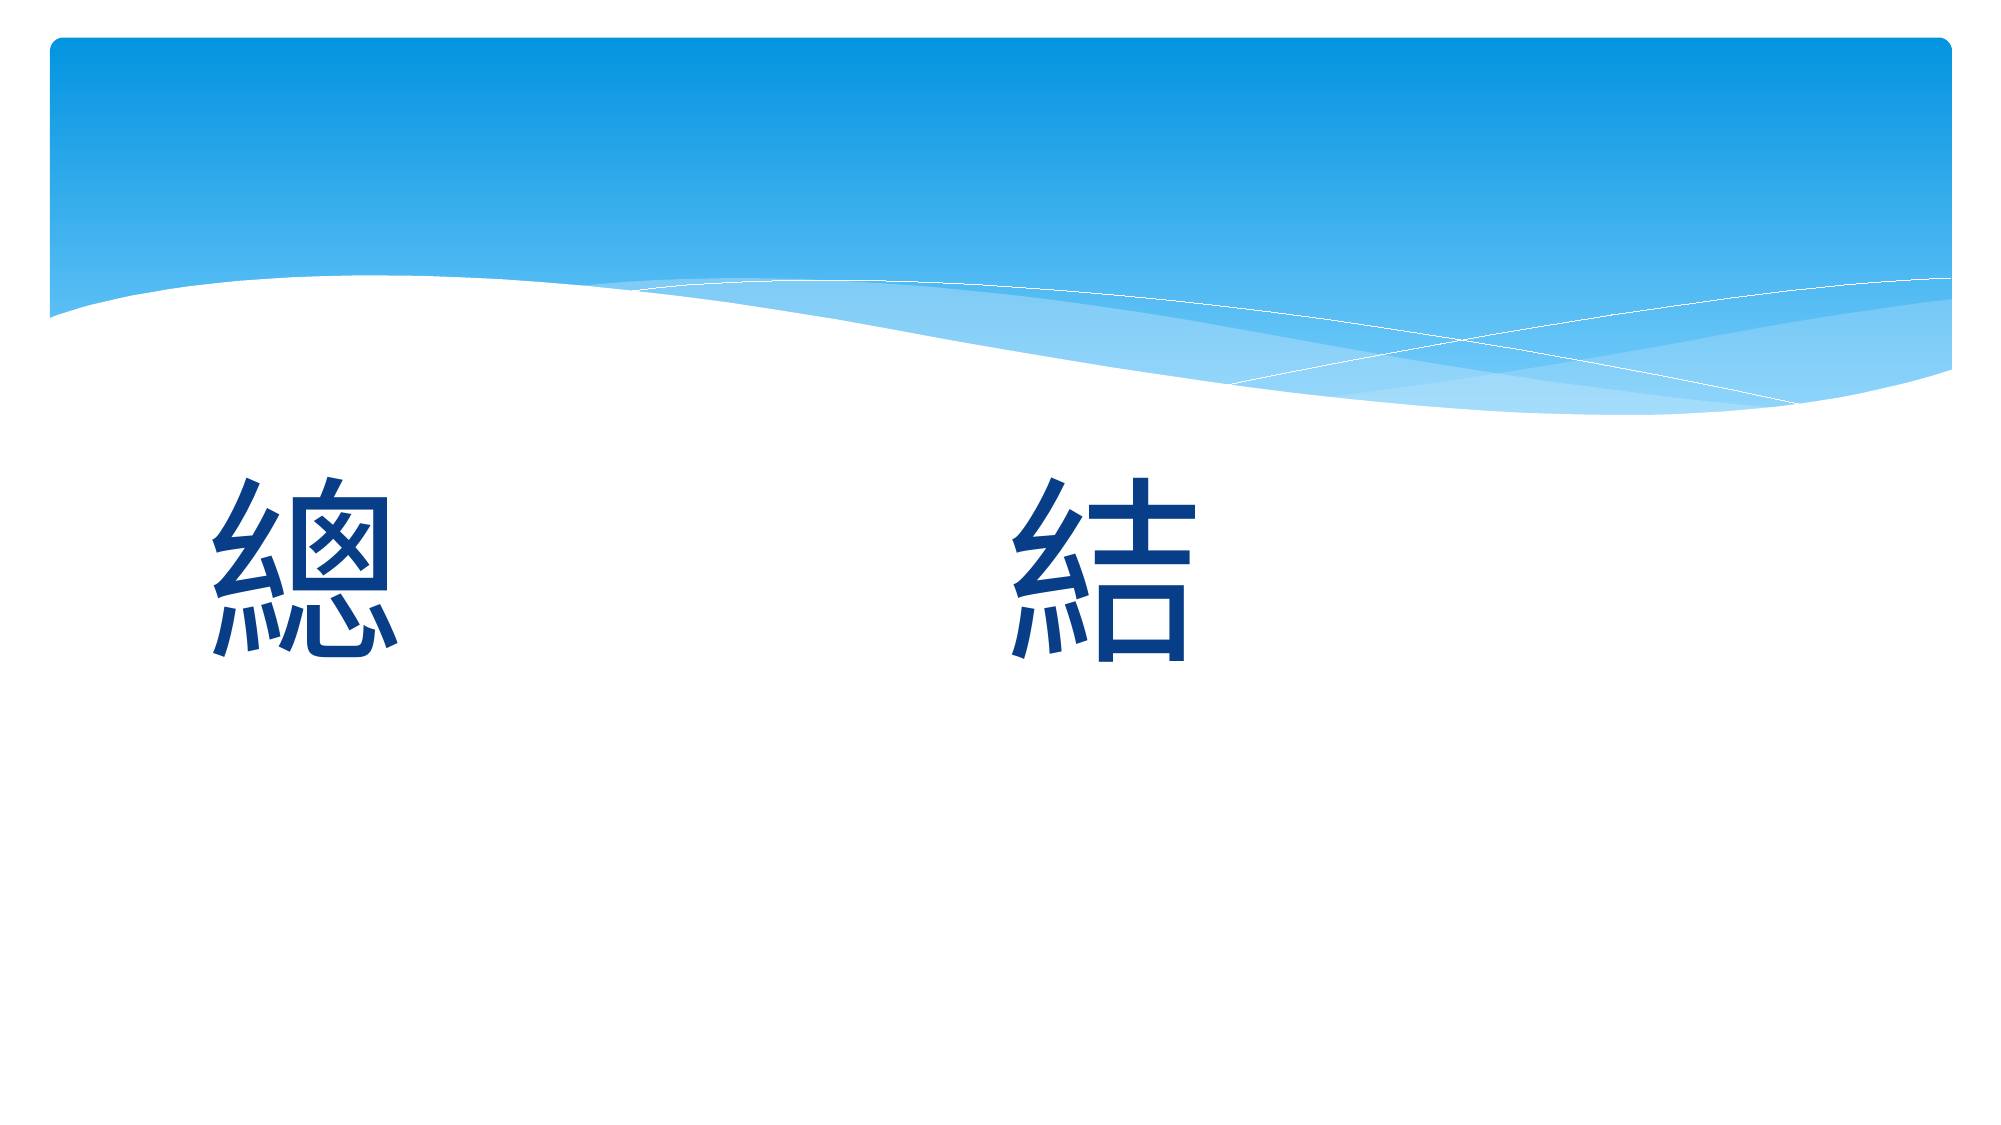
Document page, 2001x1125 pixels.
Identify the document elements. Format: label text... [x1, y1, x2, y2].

title [99, 55, 1900, 262]
list 總 結 [190, 438, 1812, 1005]
